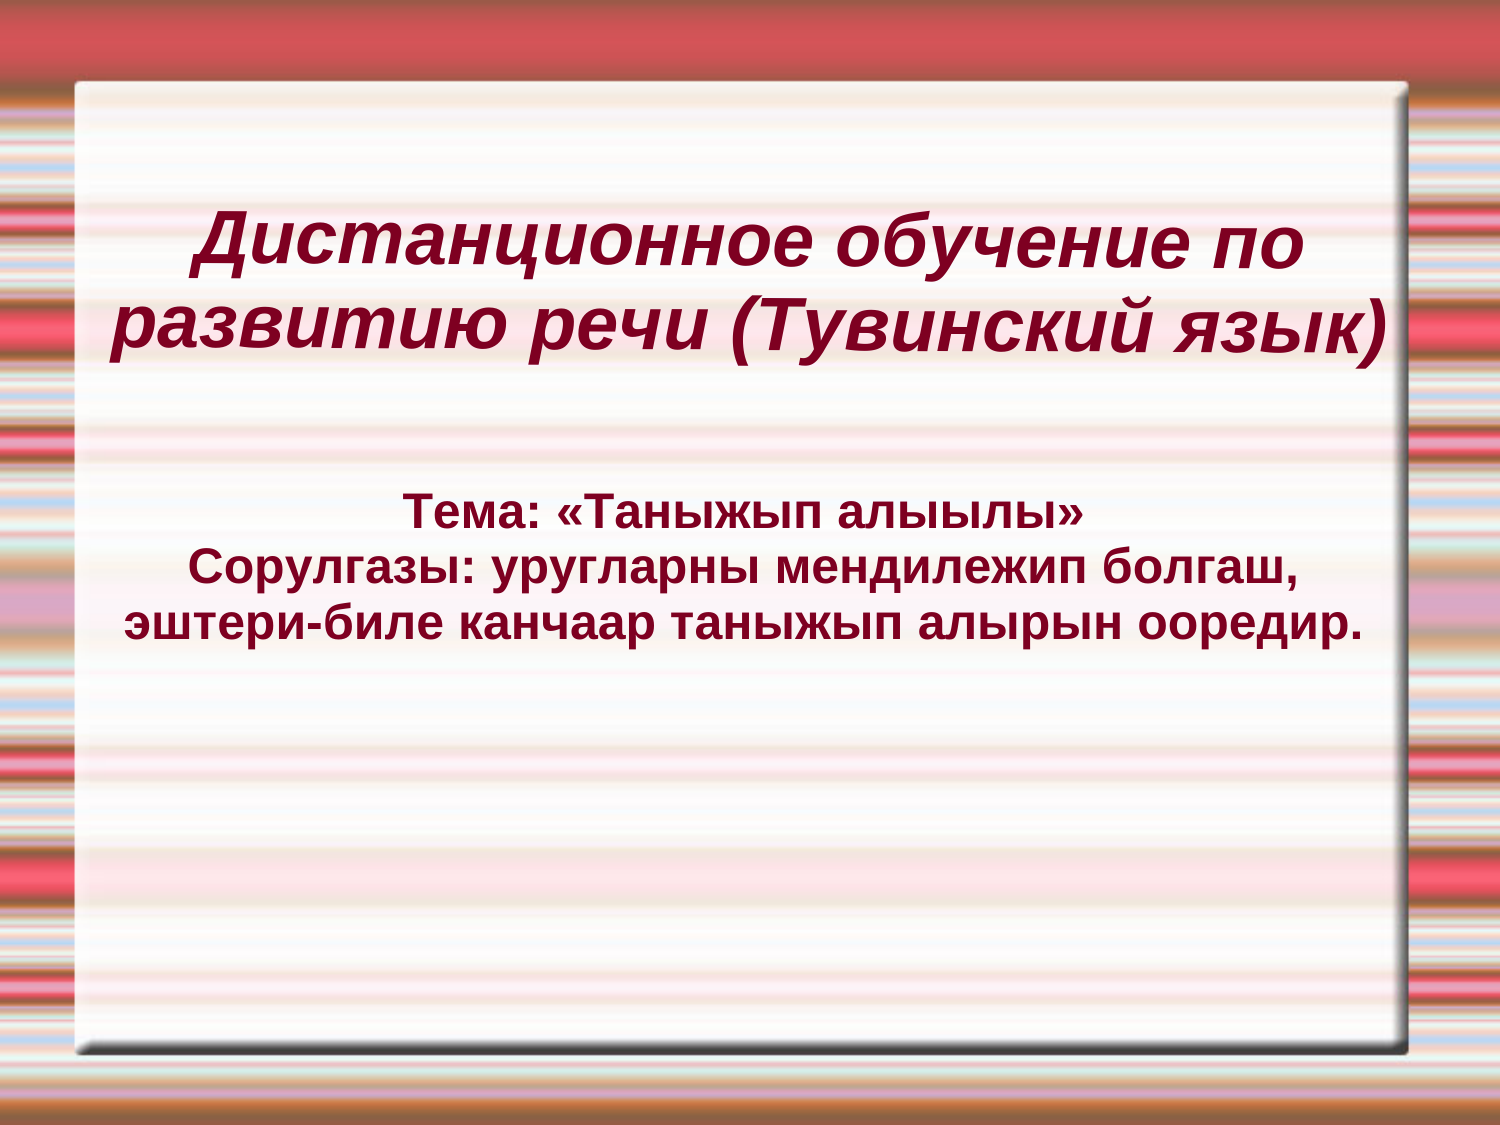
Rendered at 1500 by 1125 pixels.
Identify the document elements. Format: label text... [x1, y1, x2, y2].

title Дистанционное обучение по развитию речи (Тувинский язык) [109, 25, 1393, 371]
picture [0, 0, 1500, 1125]
subtitle Тема: «Таныжып алыылы» Сорулгазы: уругларны мендилежип болгаш, эштери-биле канчаар таныжып алырын ооредир. [117, 255, 1371, 1045]
